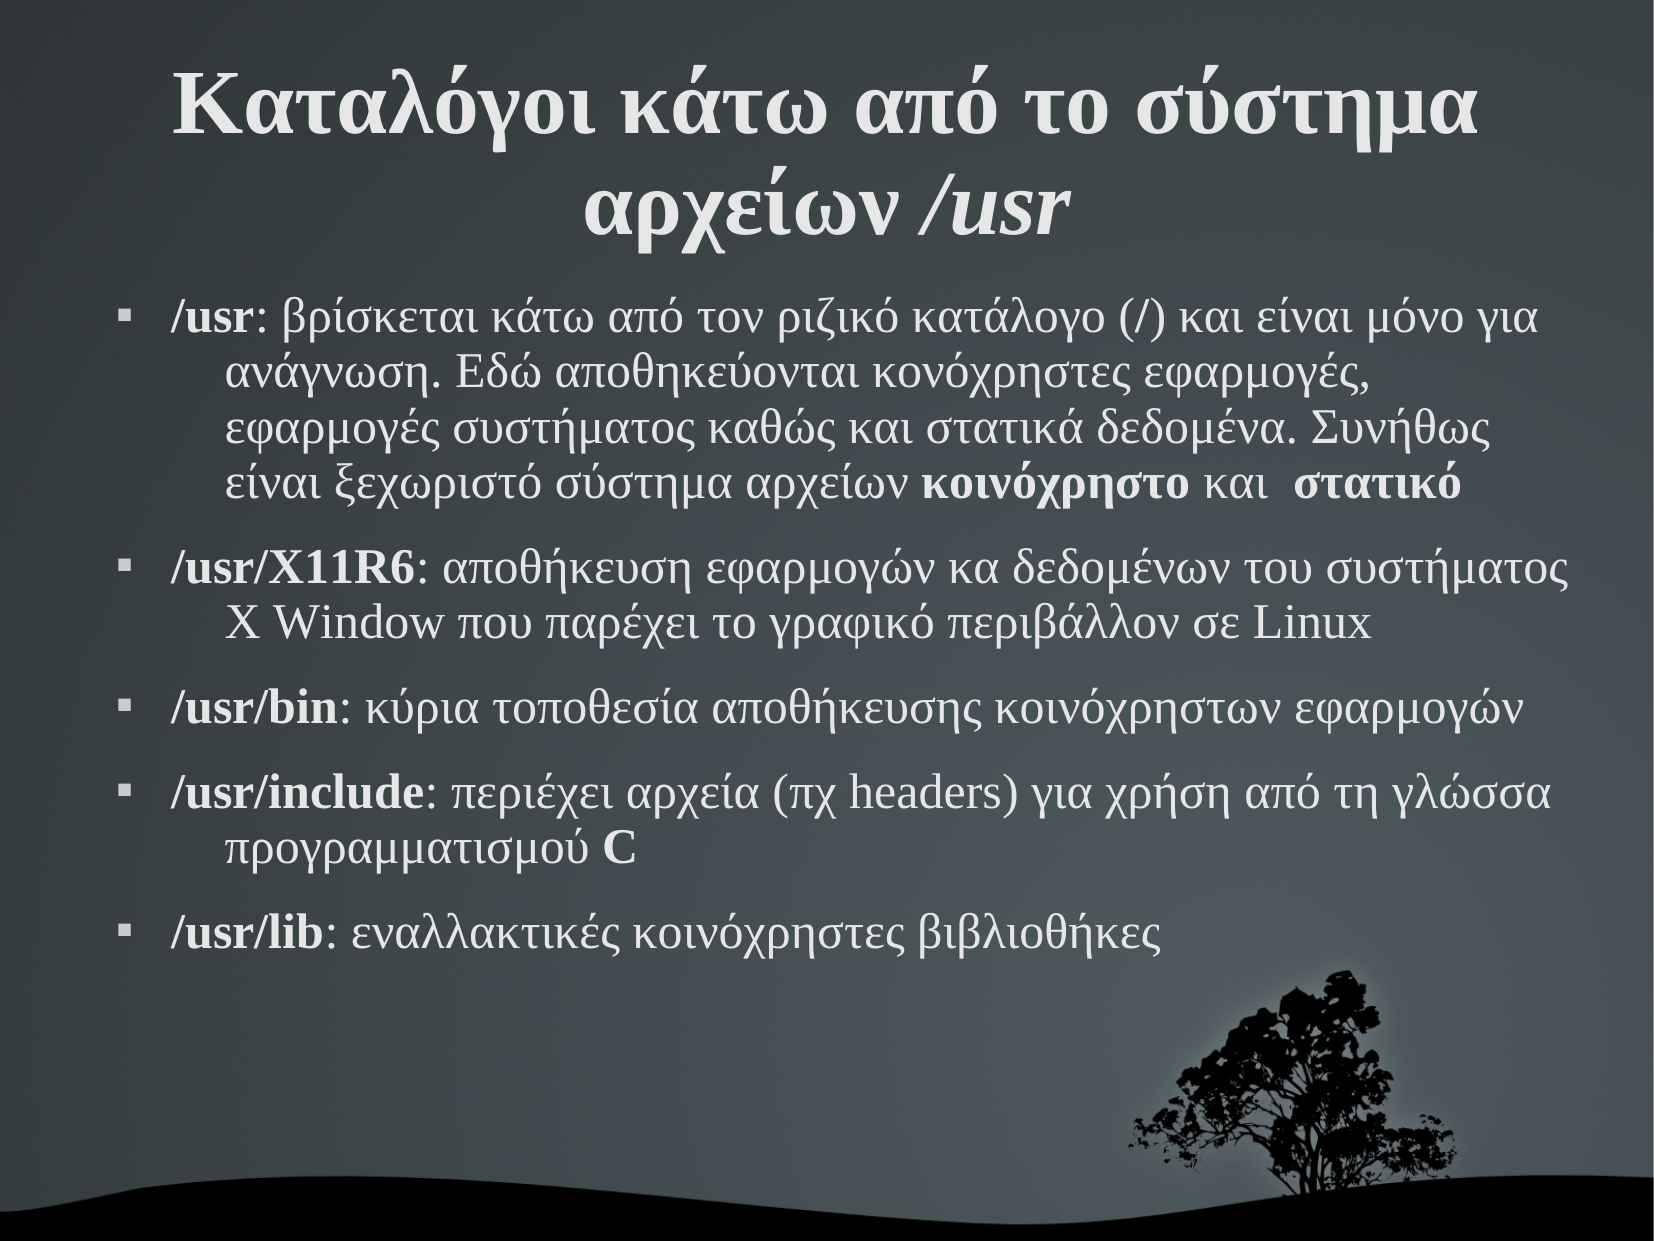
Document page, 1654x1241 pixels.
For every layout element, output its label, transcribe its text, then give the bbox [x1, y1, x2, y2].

list /usr: βρίσκεται κάτω από τον ριζικό κατάλογο (/) και είναι μόνο για ανάγνωση. Εδώ αποθηκεύονται κονόχρηστες εφαρμογές, εφαρμογές συστήματος καθώς και στατικά δεδομένα. Συνήθως είναι ξεχωριστό σύστημα αρχείων κοινόχρηστο και στατικό /usr/X11R6: αποθήκευση εφαρμογών κα δεδομένων του συστήματος X Window που παρέχει το γραφικό περιβάλλον σε Linux /usr/bin: κύρια τοποθεσία αποθήκευσης κοινόχρηστων εφαρμογών /usr/include: περιέχει αρχεία (πχ headers) για χρήση από τη γλώσσα προγραμματισμού C /usr/lib: εναλλακτικές κοινόχρηστες βιβλιοθήκες [82, 288, 1571, 1107]
picture [0, 0, 1654, 1241]
title Καταλόγοι κάτω από το σύστημα αρχείων /usr [82, 33, 1571, 274]
